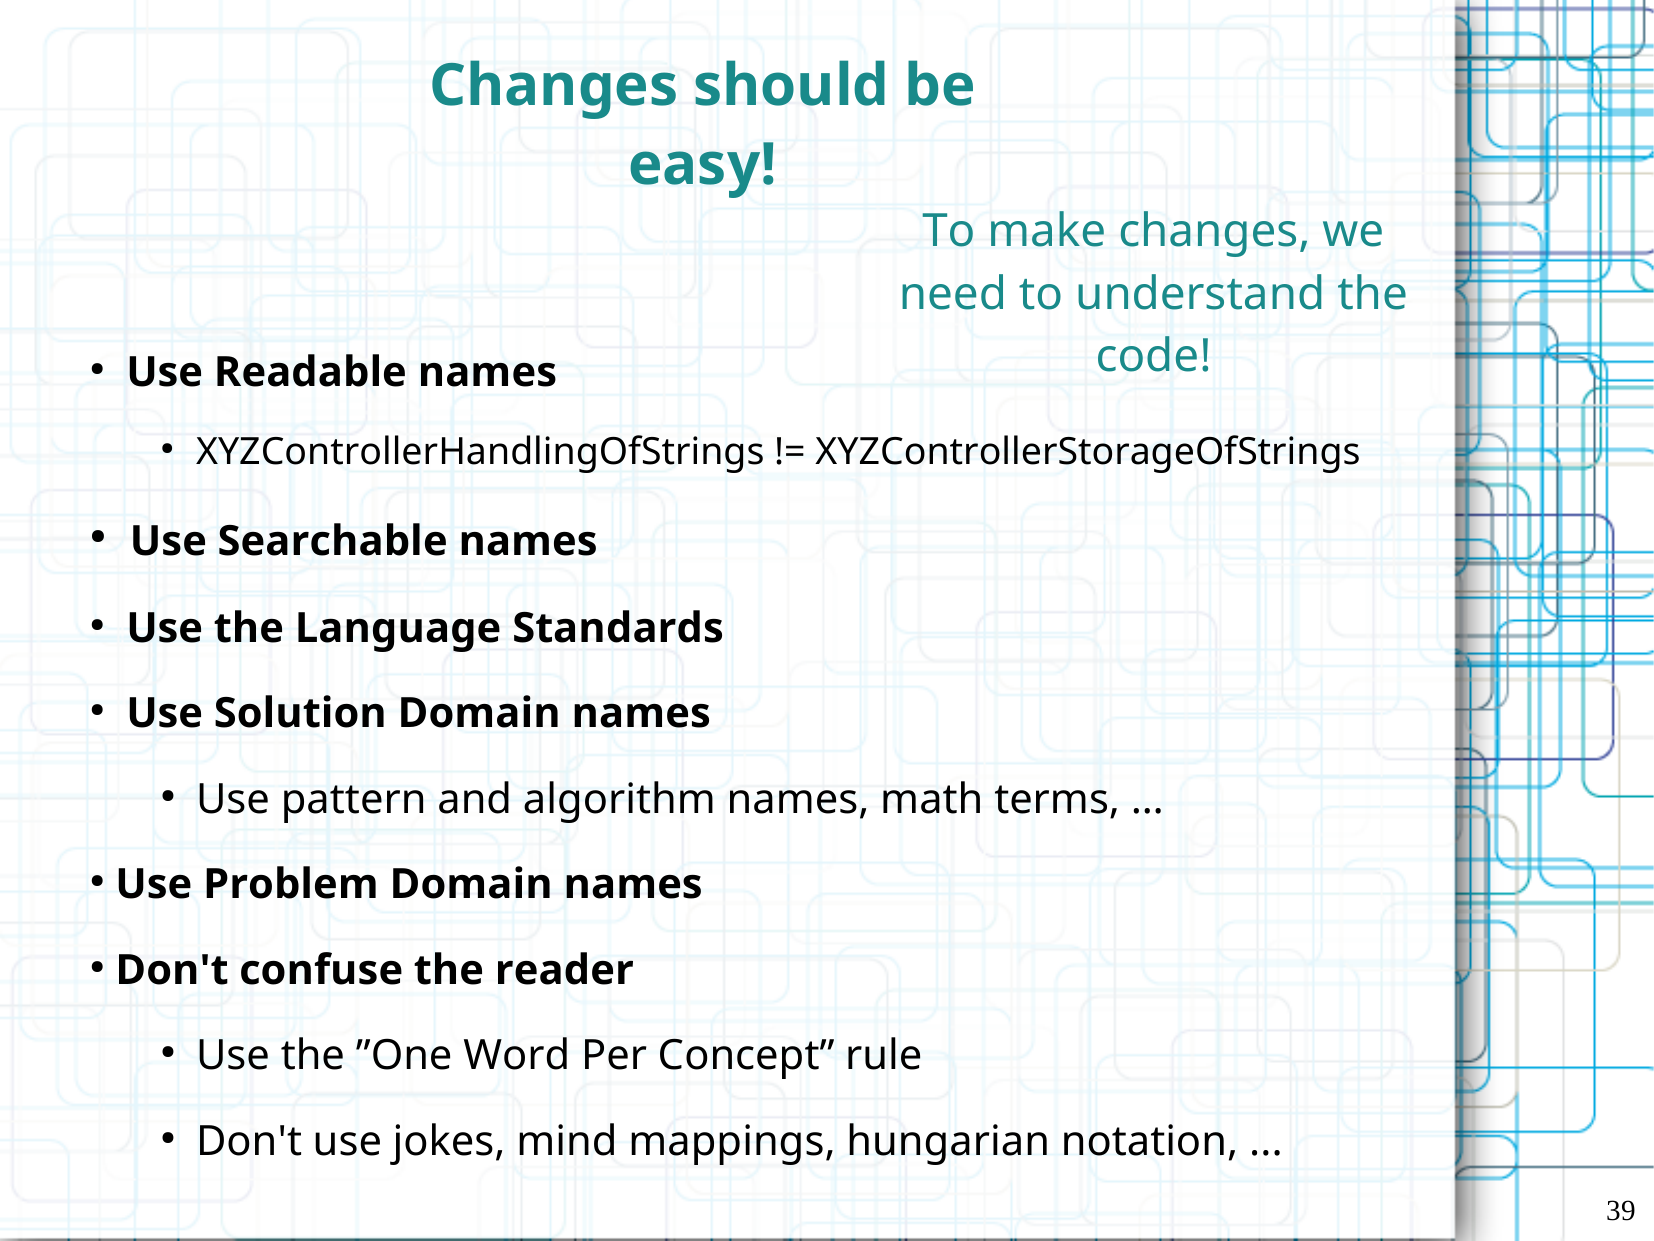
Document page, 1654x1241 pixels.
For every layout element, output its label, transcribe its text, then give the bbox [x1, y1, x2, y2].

text_box Changes should be easy! [339, 35, 1066, 216]
text_box To make changes, we need to understand the code! [872, 190, 1435, 359]
picture [0, 0, 1654, 1241]
text_box Use Readable names XYZControllerHandlingOfStrings != XYZControllerStorageOfStrings Use Searchable names Use the Language Standards Use Solution Domain names Use pattern and algorithm names, math terms, … Use Problem Domain names Don't confuse the reader Use the ”One Word Per Concept” rule Don't use jokes, mind mappings, hungarian notation, ... [75, 305, 1426, 1095]
